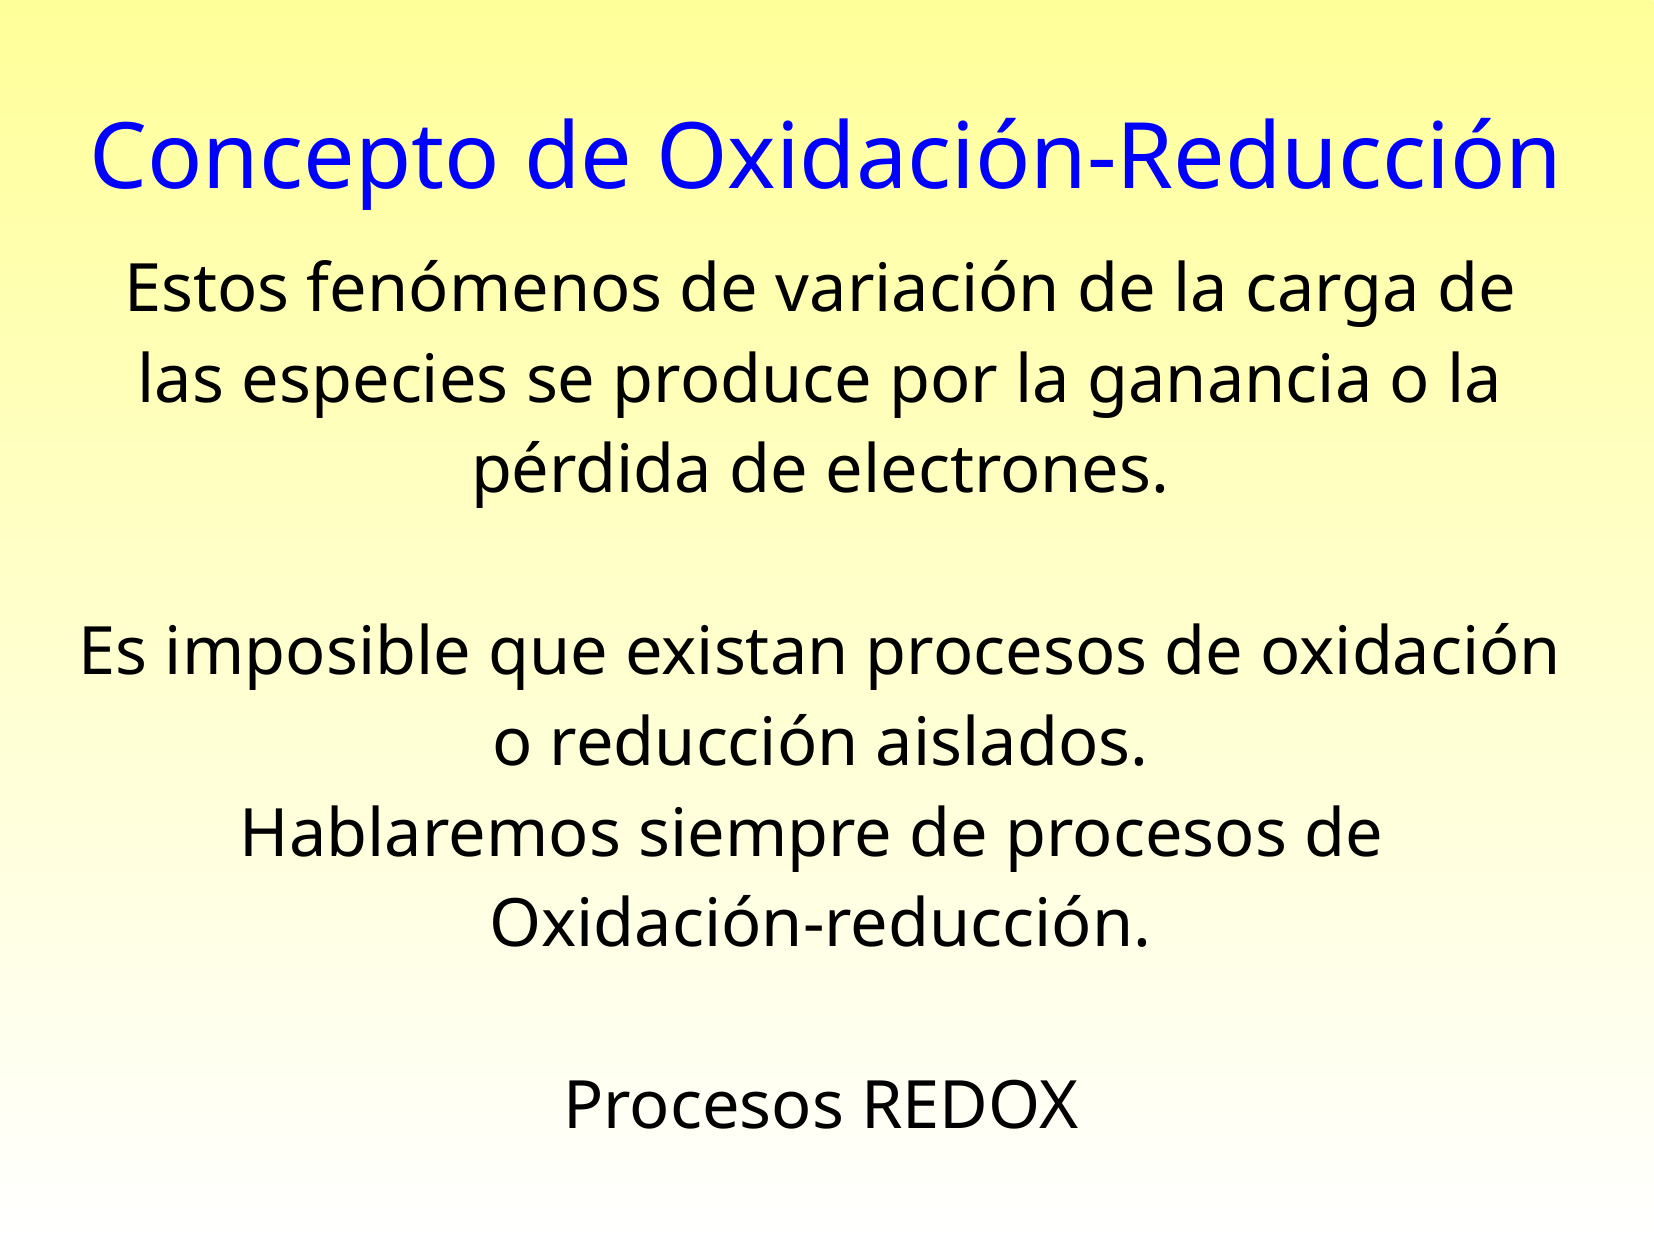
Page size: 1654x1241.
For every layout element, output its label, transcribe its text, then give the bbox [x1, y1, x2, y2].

title Concepto de Oxidación-Reducción [82, 49, 1571, 257]
subtitle Estos fenómenos de variación de la carga de las especies se produce por la ganancia o la pérdida de electrones. Es imposible que existan procesos de oxidación o reducción aislados. Hablaremos siempre de procesos de Oxidación-reducción. Procesos REDOX [76, 292, 1565, 1096]
